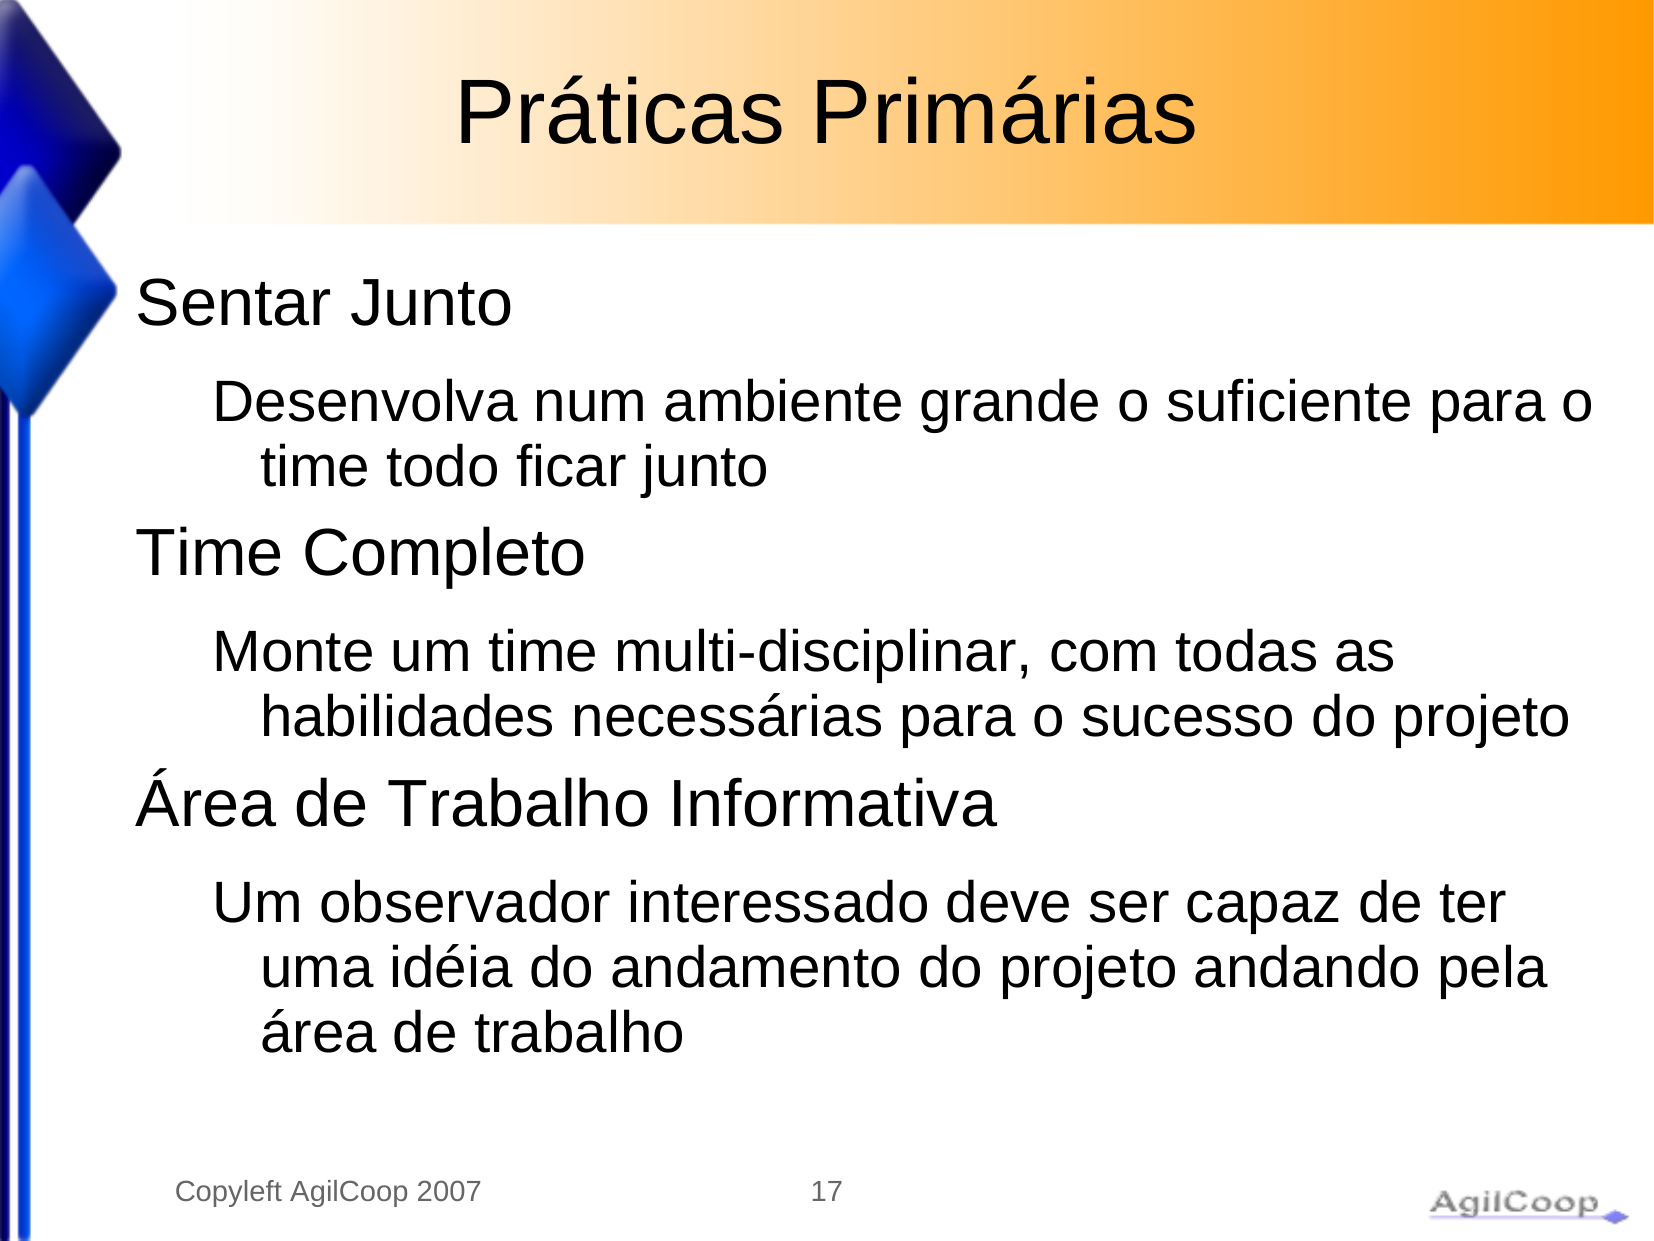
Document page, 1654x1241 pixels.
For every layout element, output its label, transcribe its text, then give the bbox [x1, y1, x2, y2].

title Práticas Primárias [82, 8, 1571, 216]
picture [0, 0, 1654, 1241]
list Sentar Junto Desenvolva num ambiente grande o suficiente para o time todo ficar junto Time Completo Monte um time multi-disciplinar, com todas as habilidades necessárias para o sucesso do projeto Área de Trabalho Informativa Um observador interessado deve ser capaz de ter uma idéia do andamento do projeto andando pela área de trabalho [118, 271, 1607, 1123]
